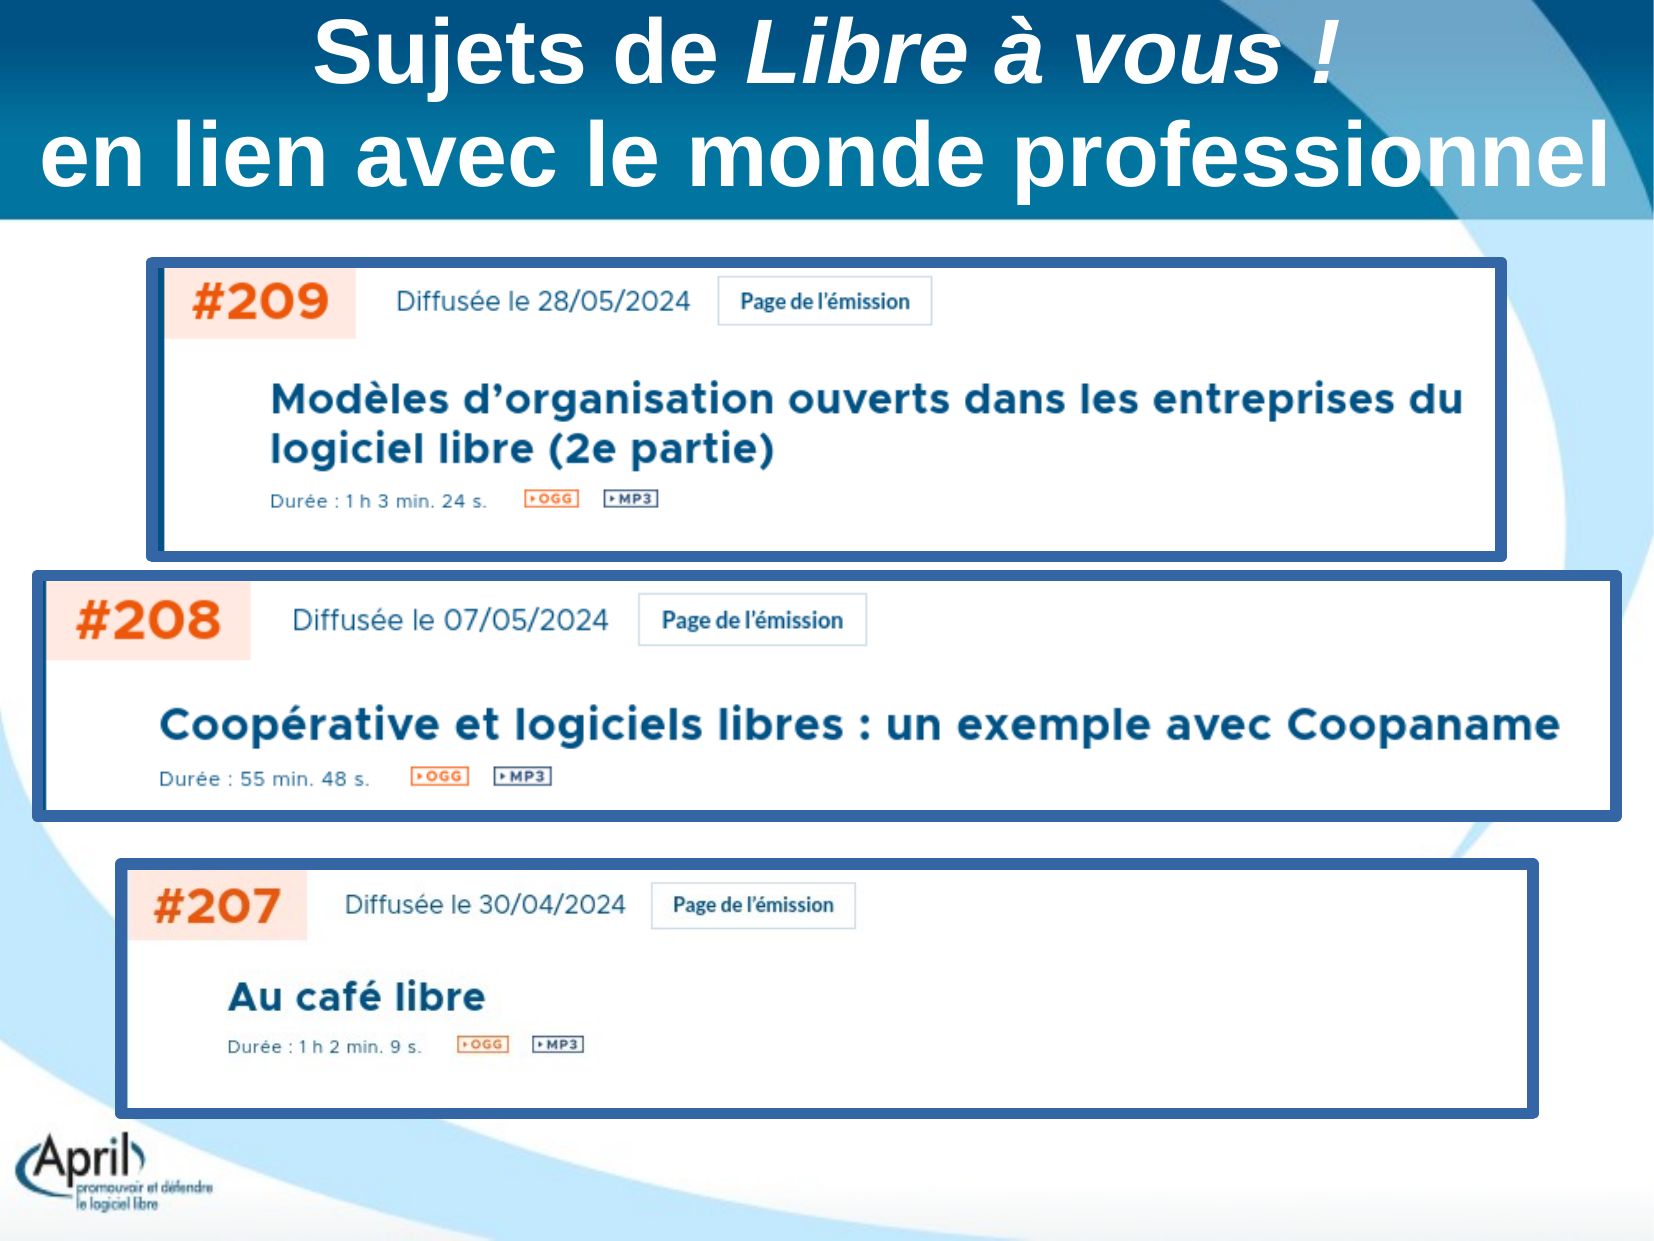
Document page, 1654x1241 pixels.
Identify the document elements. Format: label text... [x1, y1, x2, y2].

picture [0, 204, 1654, 1241]
title Sujets de Libre à vous ! en lien avec le monde professionnel [2, 0, 1652, 258]
picture [158, 268, 1496, 551]
